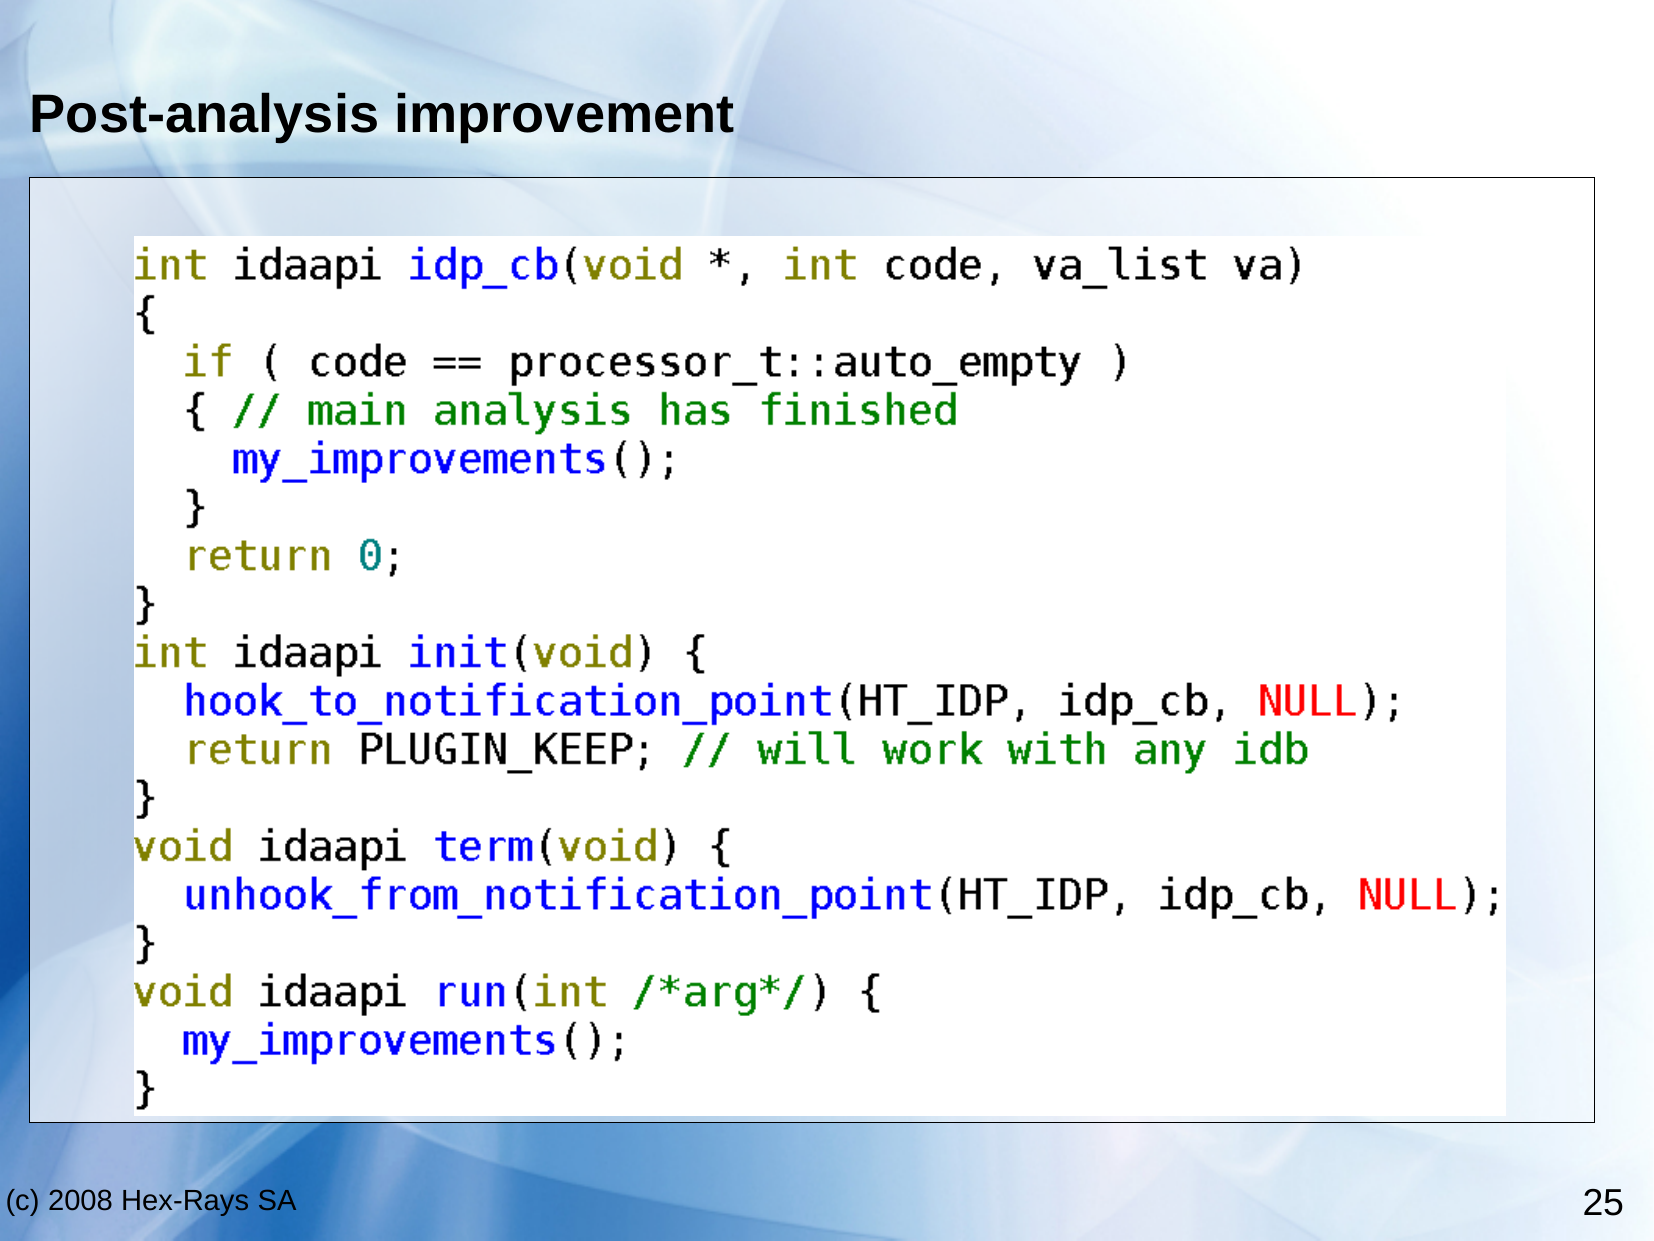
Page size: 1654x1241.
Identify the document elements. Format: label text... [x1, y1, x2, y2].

title Post-analysis improvement [29, 49, 1506, 178]
picture [0, 0, 1654, 1241]
